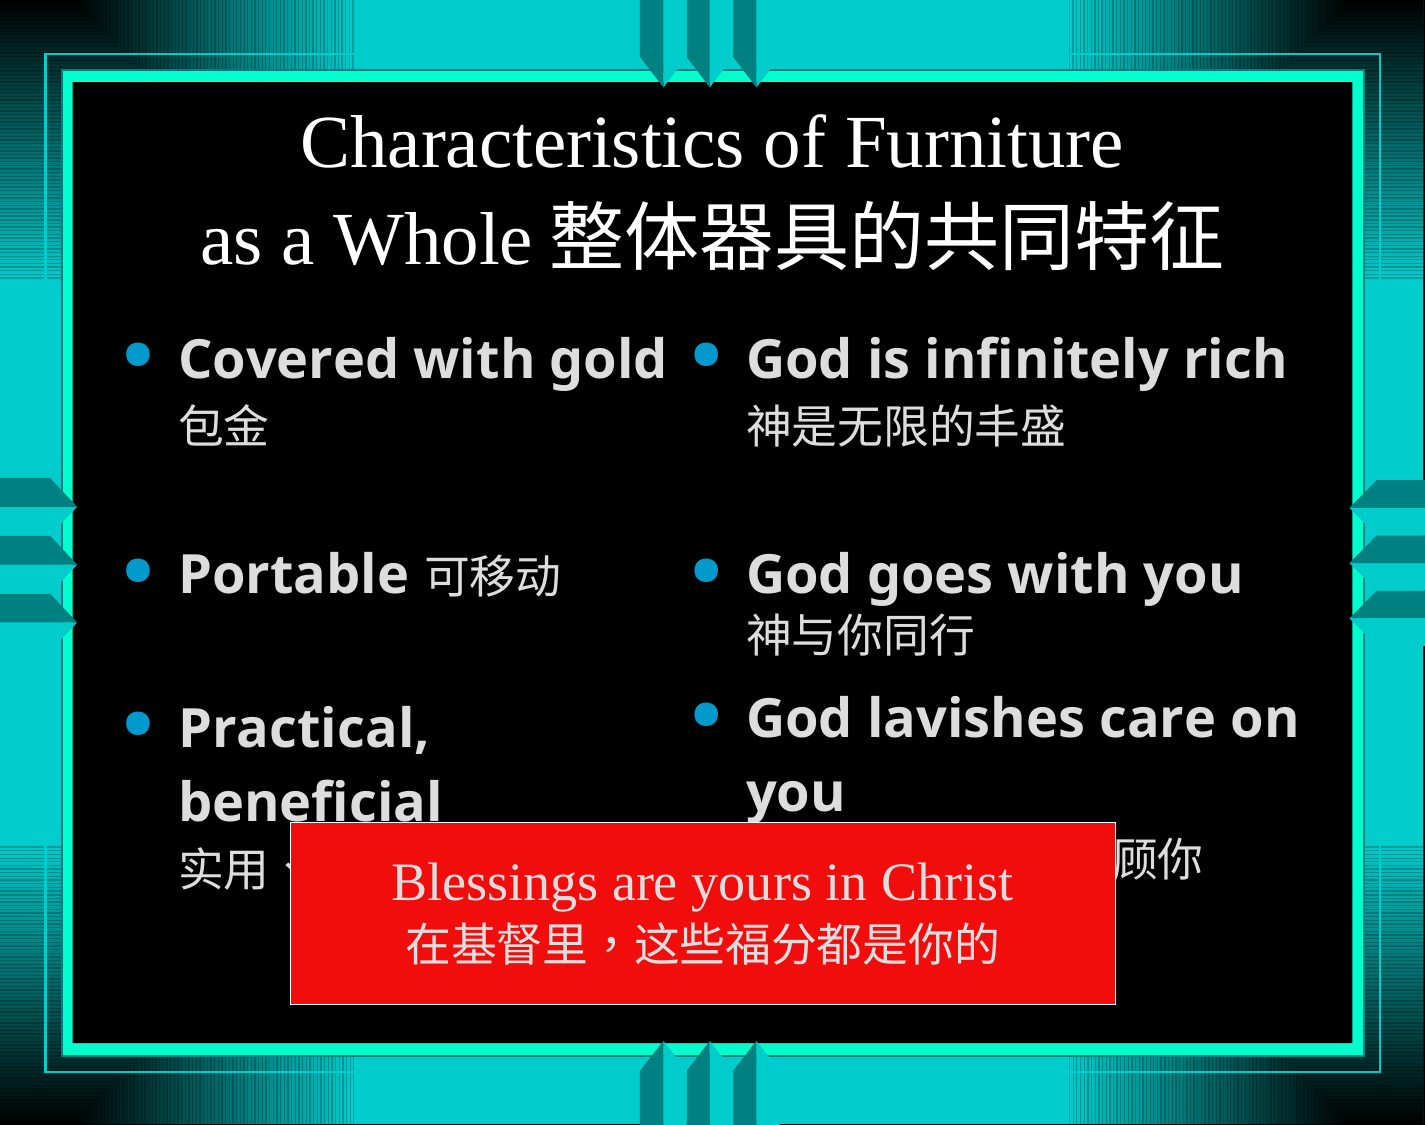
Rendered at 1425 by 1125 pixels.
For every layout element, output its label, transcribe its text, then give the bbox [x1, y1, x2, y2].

text_box Blessings are yours in Christ 在基督里，这些福分都是你的 [290, 822, 1116, 1005]
list Covered with gold 包金 Portable可移动 Practical, beneficial 实用、有益 [106, 312, 701, 826]
list God is infinitely rich 神是无限的丰盛 God goes with you 神与你同行 God lavishes care on you 神以丰盛的恩典看顾你 [701, 312, 1351, 851]
title Characteristics of Furniture as a Whole整体器具的共同特征 [106, 84, 1319, 303]
